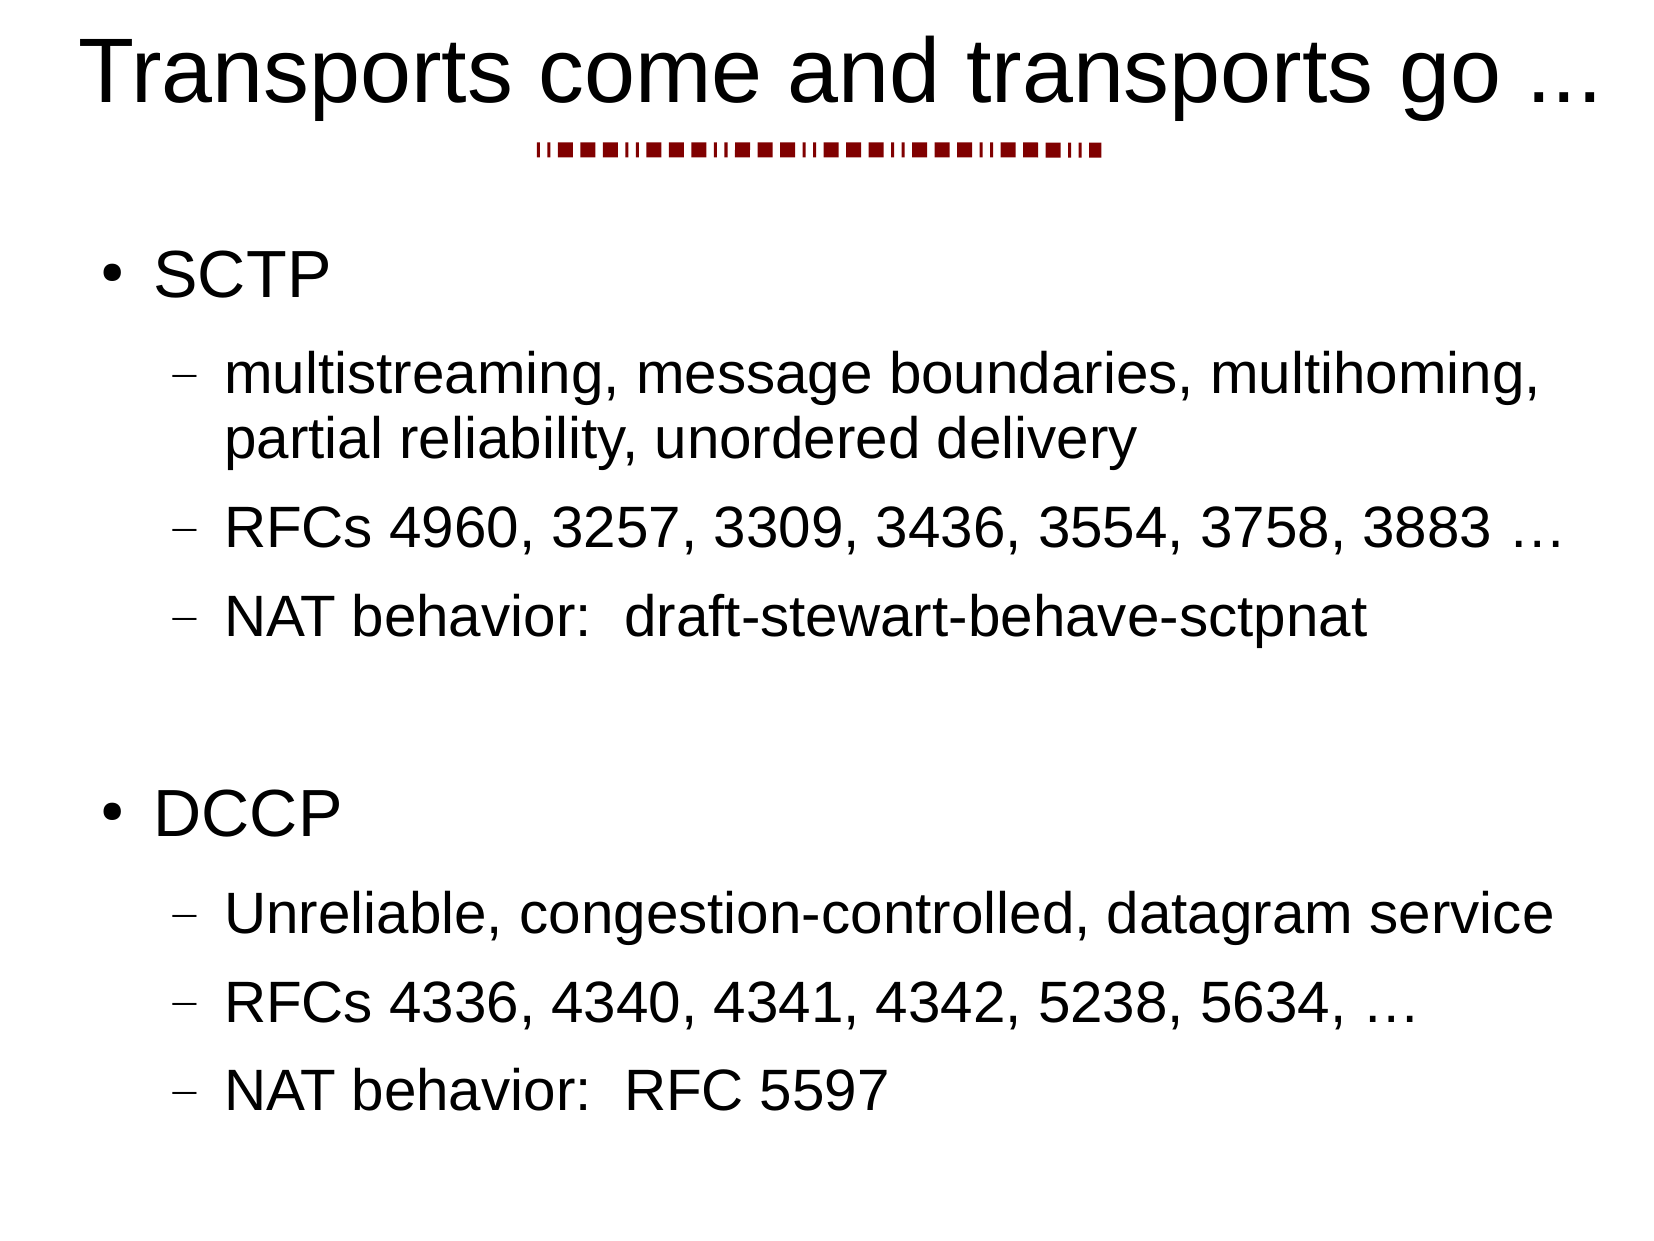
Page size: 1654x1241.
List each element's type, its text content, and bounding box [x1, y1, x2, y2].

list SCTP multistreaming, message boundaries, multihoming, partial reliability, unordered delivery RFCs 4960, 3257, 3309, 3436, 3554, 3758, 3883 … NAT behavior: draft-stewart-behave-sctpnat DCCP Unreliable, congestion-controlled, datagram service RFCs 4336, 4340, 4341, 4342, 5238, 5634, … NAT behavior: RFC 5597 [82, 236, 1571, 1123]
title Transports come and transports go ... [76, 0, 1607, 145]
